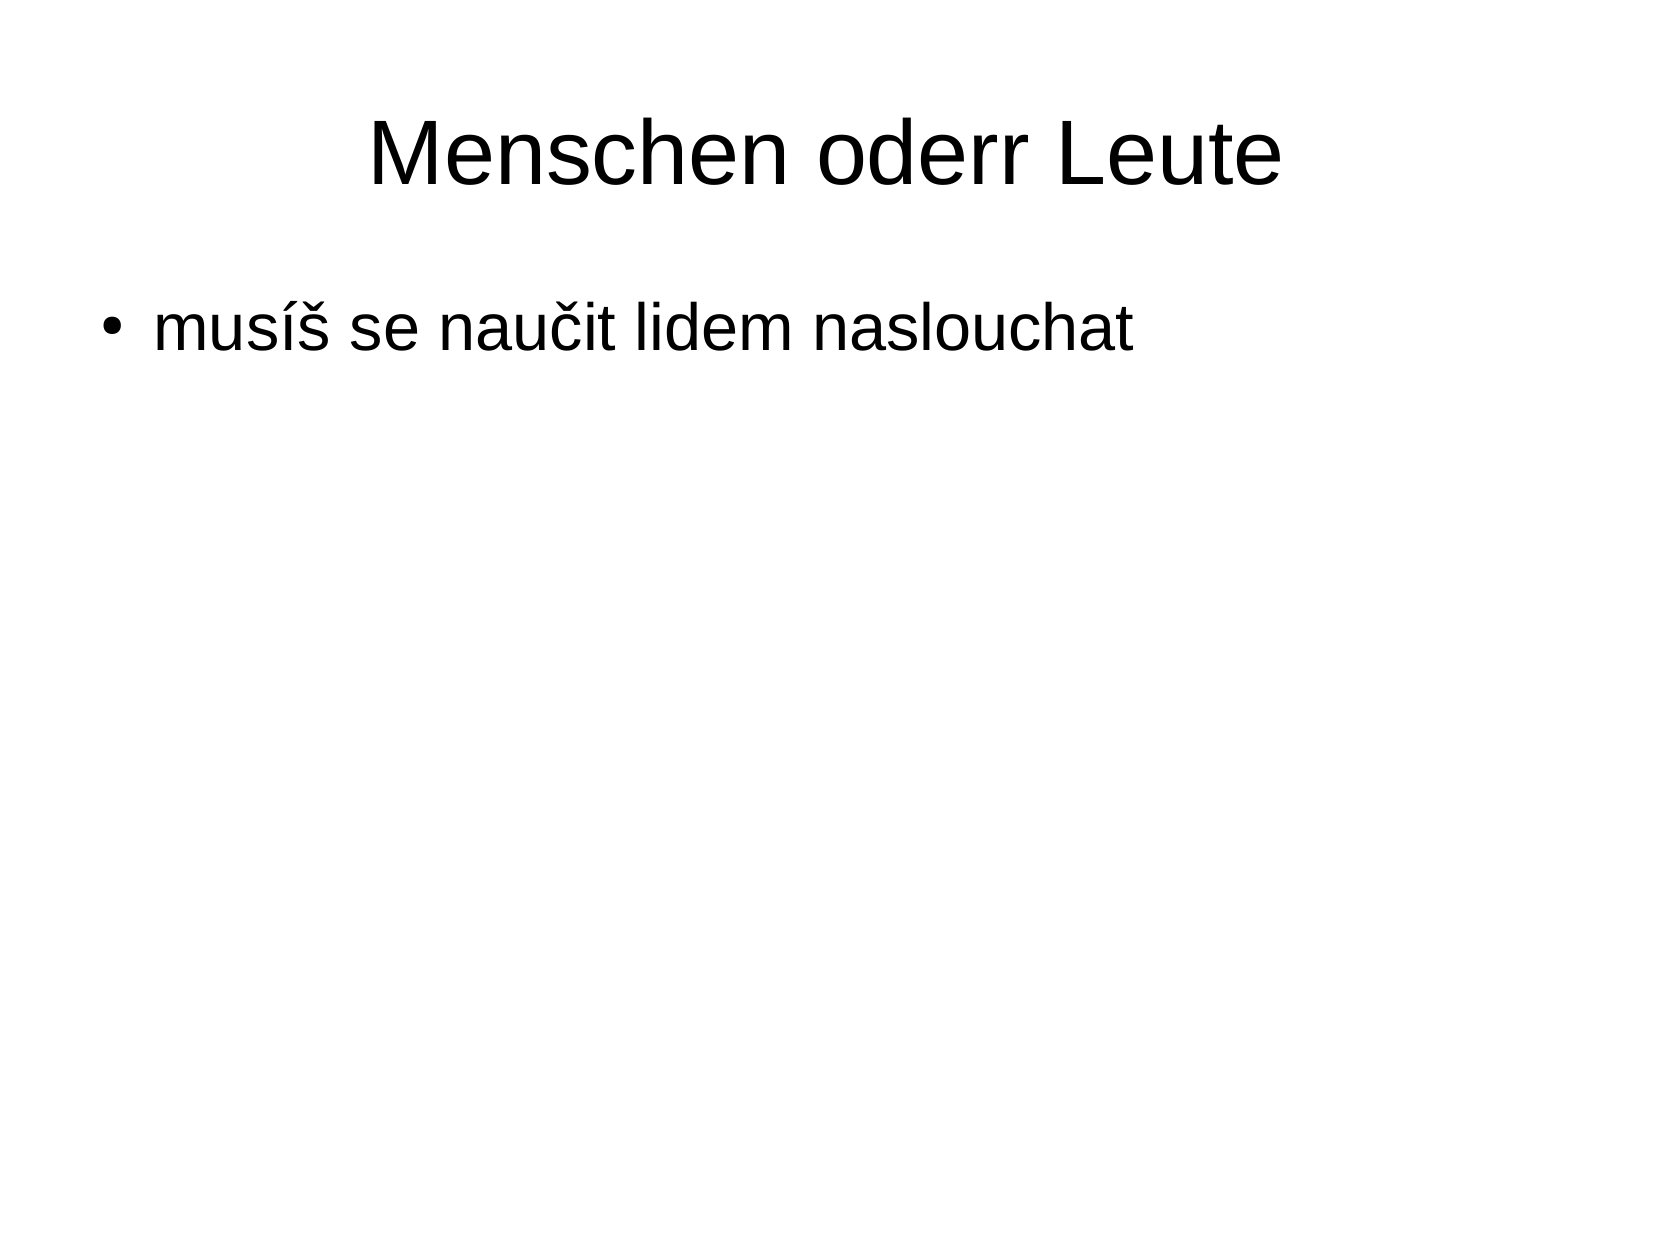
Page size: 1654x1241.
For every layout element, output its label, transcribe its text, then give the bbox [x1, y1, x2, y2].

title Menschen oderr Leute [82, 49, 1571, 257]
list musíš se naučit lidem naslouchat [82, 290, 1571, 1010]
